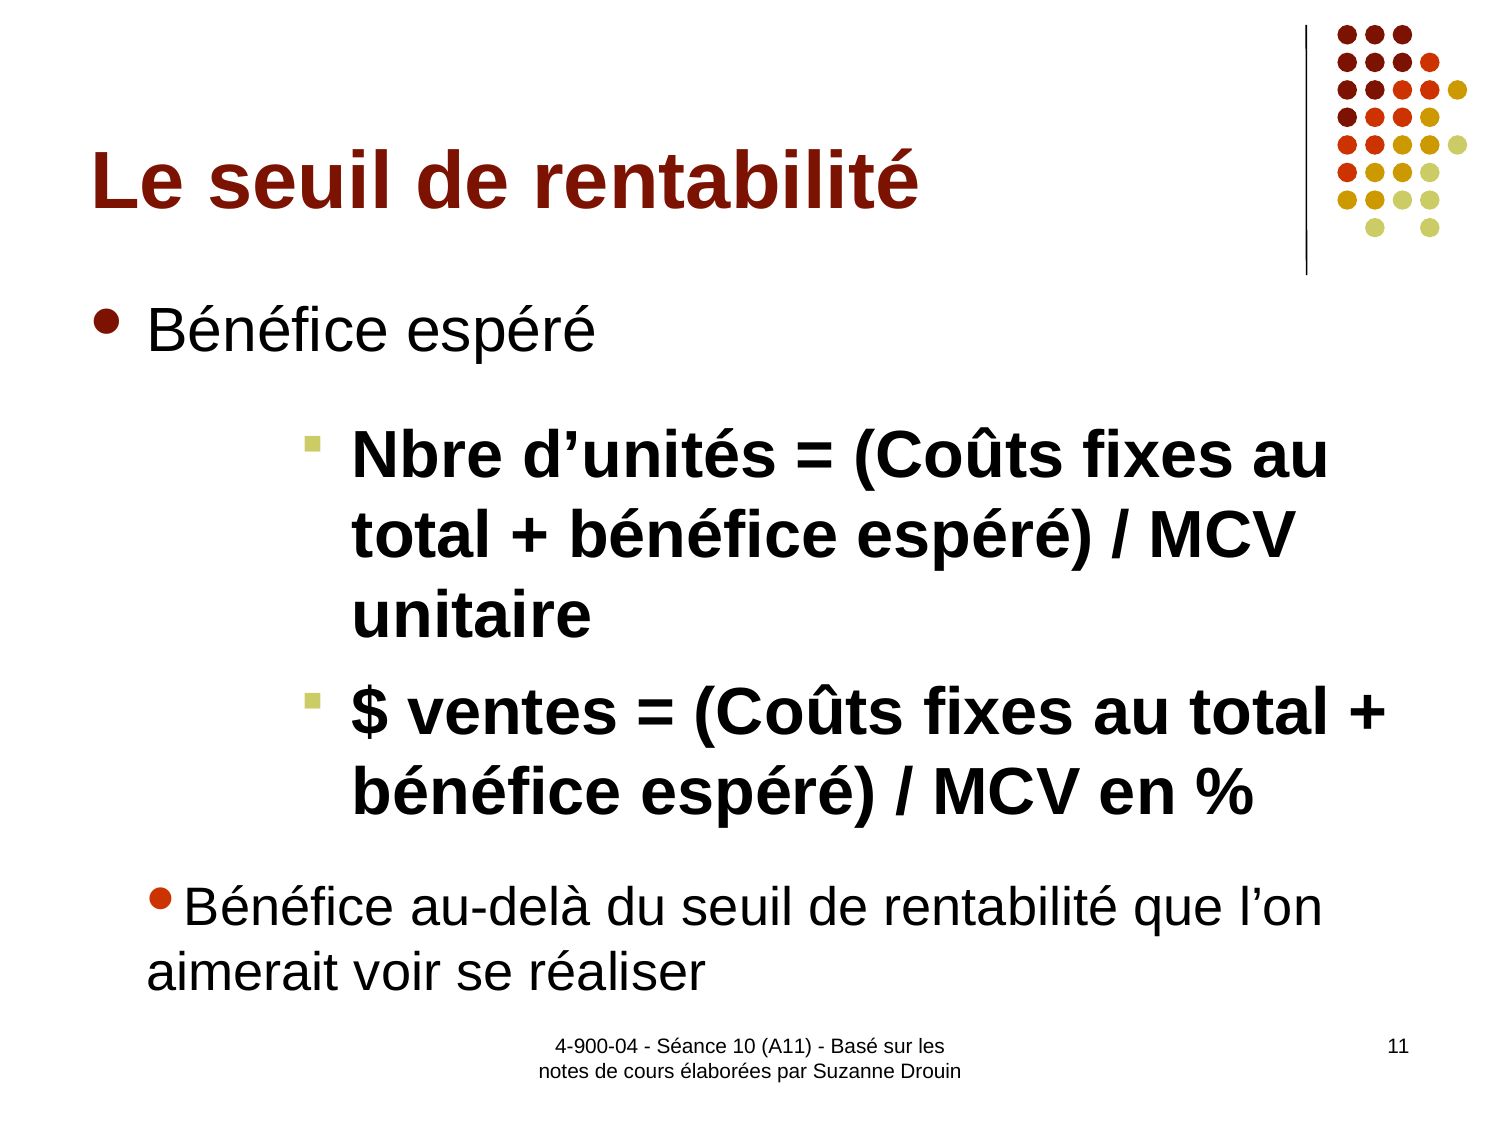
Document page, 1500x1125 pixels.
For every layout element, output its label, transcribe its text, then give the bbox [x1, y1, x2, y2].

text_box Bénéfice espéré Nbre d’unités = (Coûts fixes au total + bénéfice espéré) / MCV unitaire $ ventes = (Coûts fixes au total + bénéfice espéré) / MCV en % Bénéfice au-delà du seuil de rentabilité que l’on aimerait voir se réaliser [75, 281, 1426, 1009]
text_box <numéro> [1074, 1025, 1426, 1101]
text_box Le seuil de rentabilité [74, 20, 1313, 233]
text_box 4-900-04 - Séance 10 (A11) - Basé sur les notes de cours élaborées par Suzanne Drouin [512, 1025, 988, 1101]
